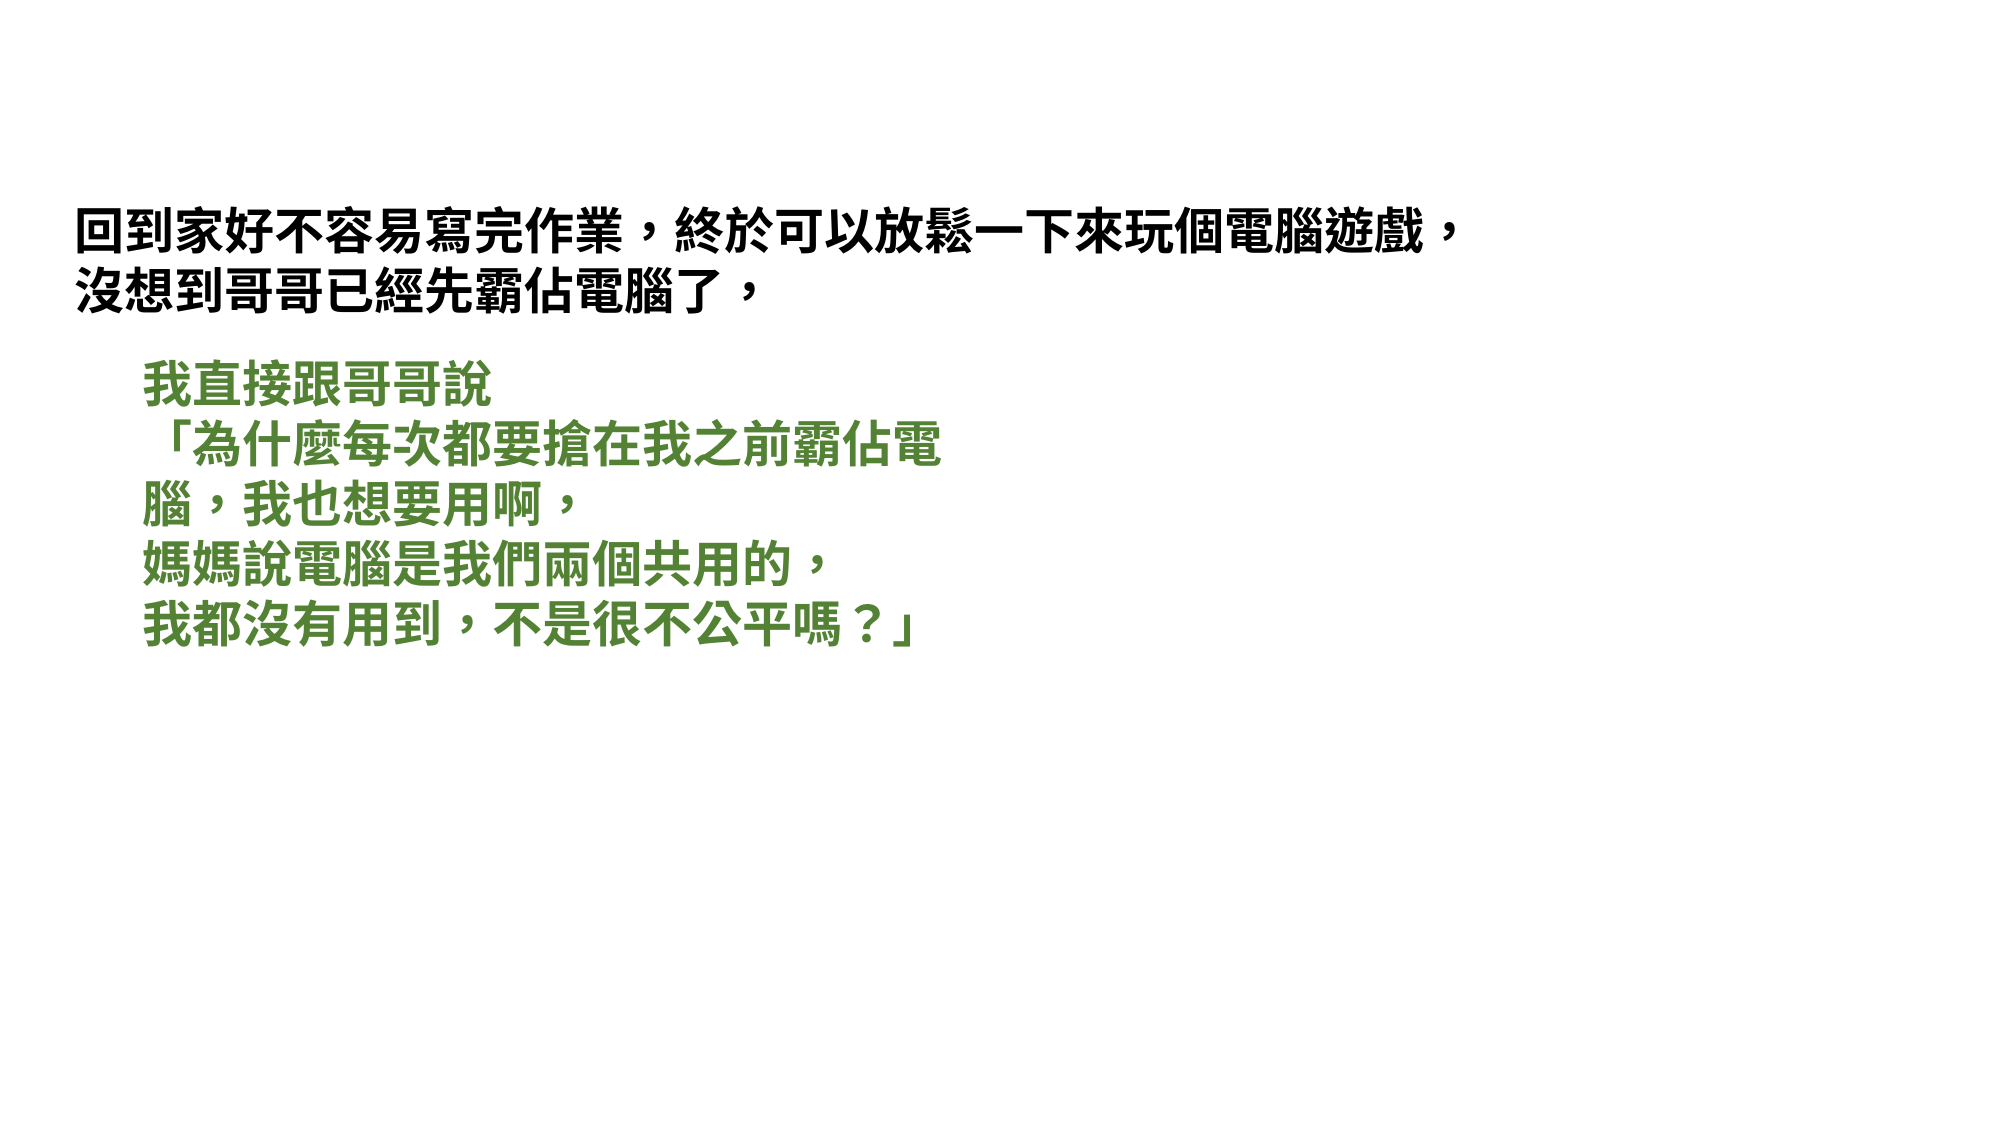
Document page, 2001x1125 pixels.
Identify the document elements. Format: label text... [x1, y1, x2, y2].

text_box 我直接跟哥哥說 「為什麼每次都要搶在我之前霸佔電腦，我也想要用啊， 媽媽說電腦是我們兩個共用的， 我都沒有用到，不是很不公平嗎？」 [0, 345, 977, 660]
text_box 回到家好不容易寫完作業，終於可以放鬆一下來玩個電腦遊戲，沒想到哥哥已經先霸佔電腦了， [59, 192, 1442, 327]
